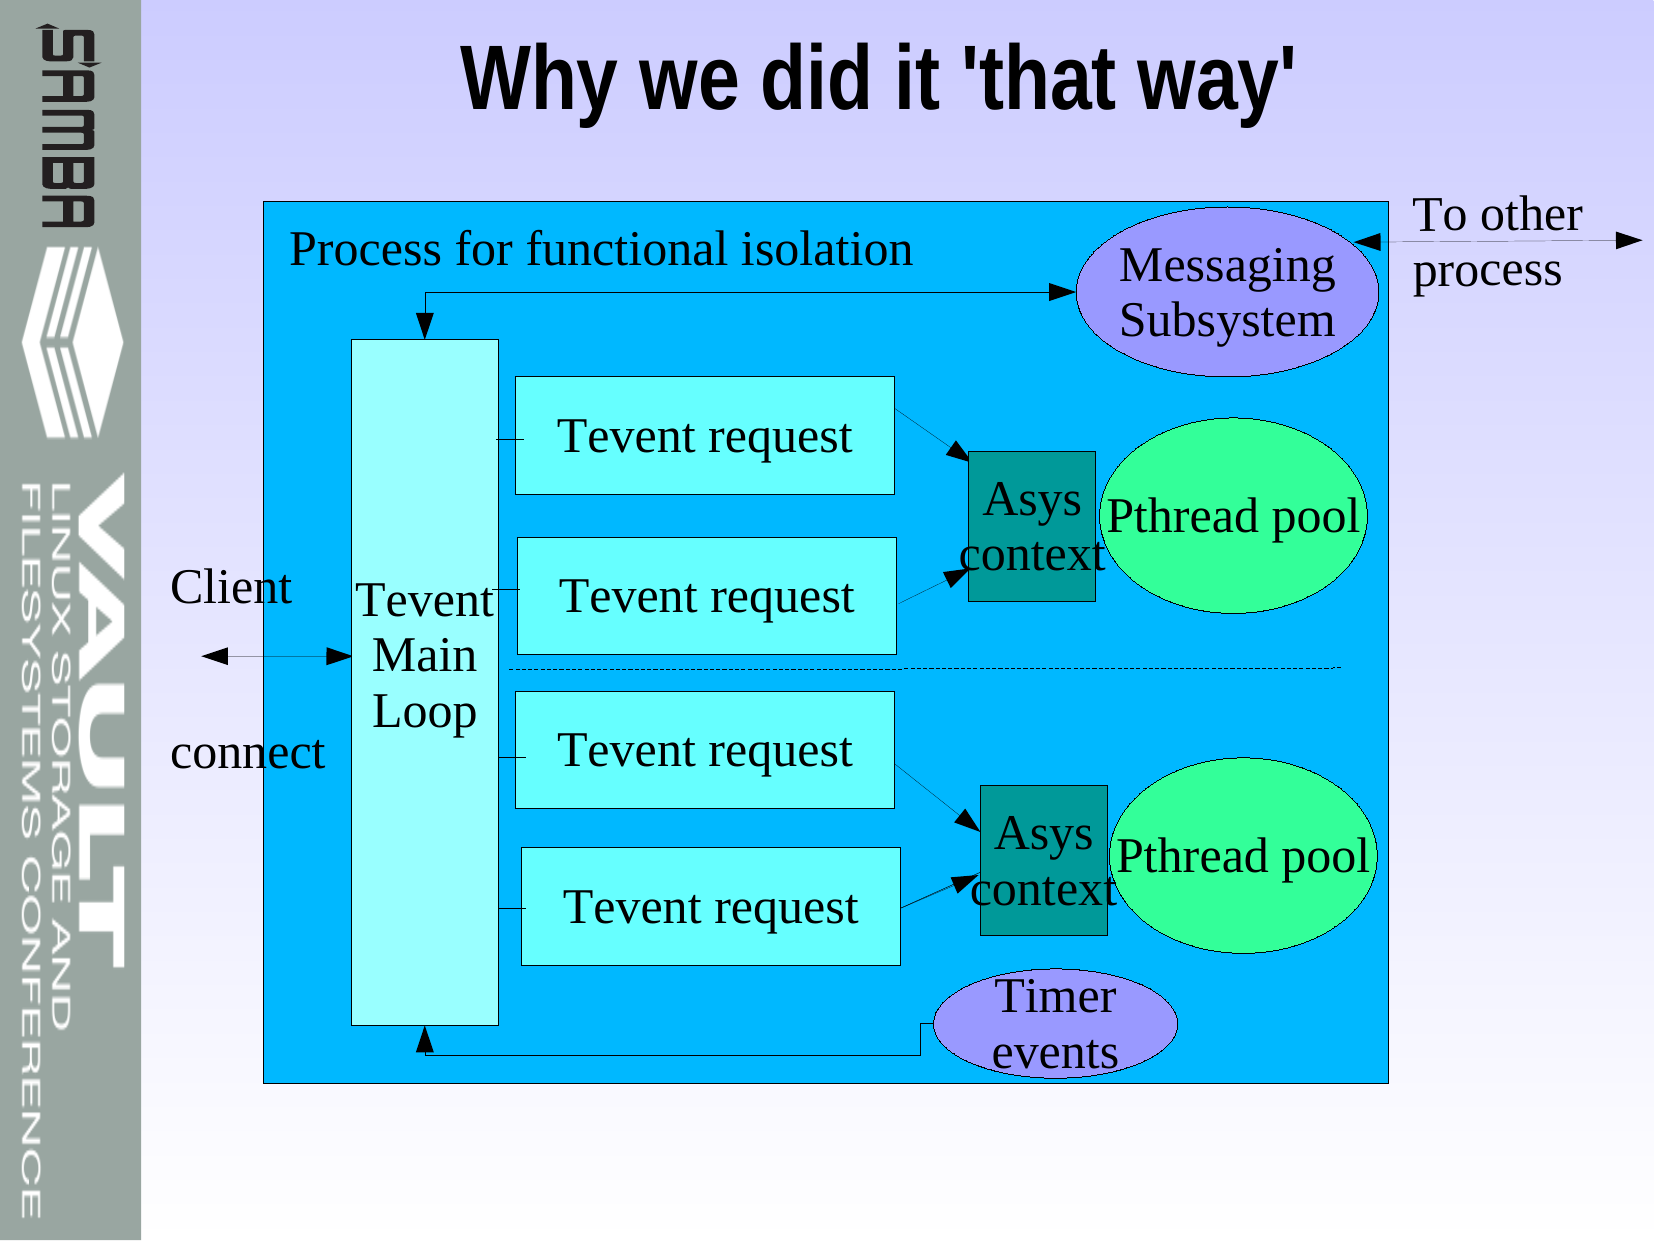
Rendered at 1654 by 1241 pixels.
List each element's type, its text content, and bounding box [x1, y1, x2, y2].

text_box [499, 758, 980, 908]
text_box Process for functional isolation [289, 220, 999, 277]
text_box Timer events [933, 968, 1178, 1079]
title Why we did it 'that way' [173, 0, 1586, 181]
text_box Messaging Subsystem [1076, 206, 1379, 377]
text_box Pthread pool [1109, 757, 1378, 954]
text_box [964, 549, 968, 567]
picture [0, 241, 145, 1225]
text_box Asys context [968, 451, 1096, 602]
text_box Tevent Main Loop [351, 339, 499, 1026]
text_box [975, 884, 980, 902]
text_box Tevent request [521, 847, 901, 966]
text_box Asys context [980, 785, 1108, 936]
text_box Tevent request [515, 691, 895, 809]
text_box Tevent request [517, 537, 897, 655]
text_box Tevent request [515, 376, 895, 495]
text_box [263, 201, 1389, 1084]
text_box Pthread pool [1099, 417, 1368, 614]
text_box Client connect [169, 558, 351, 782]
